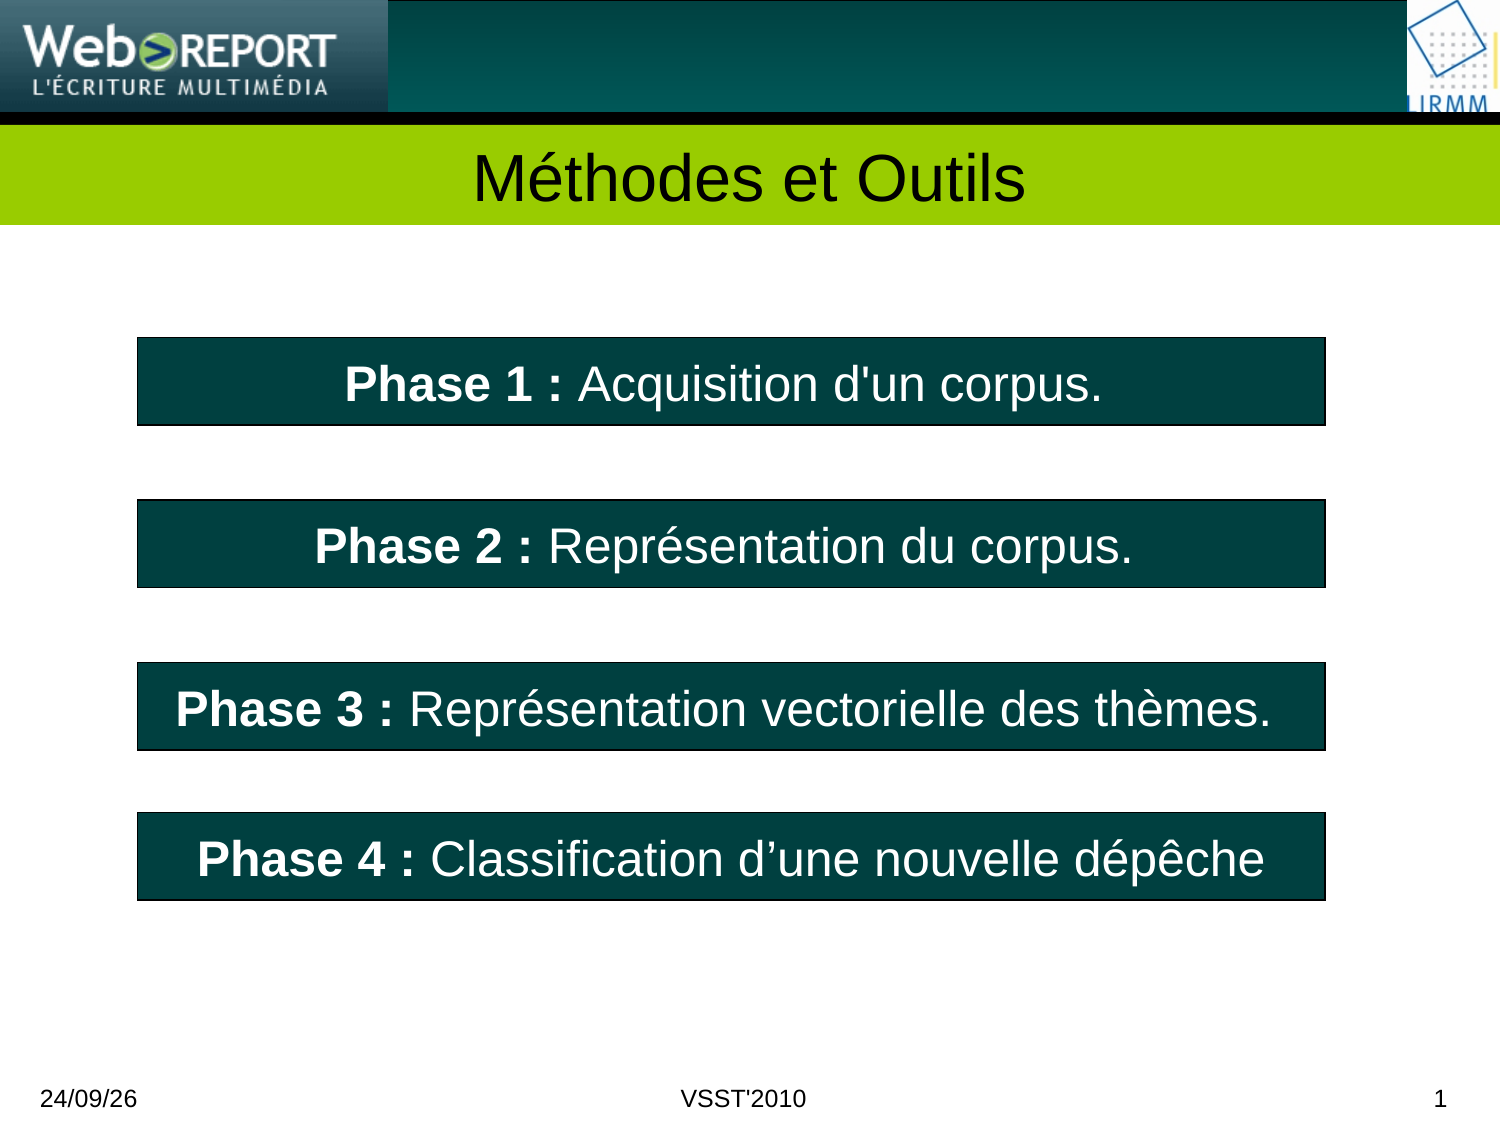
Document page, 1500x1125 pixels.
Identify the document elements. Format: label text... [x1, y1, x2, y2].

picture [1407, 0, 1500, 112]
text_box Phase 4 : Classification d’une nouvelle dépêche [137, 812, 1325, 901]
text_box Phase 2 : Représentation du corpus. [137, 499, 1325, 588]
text_box Phase 3 : Représentation vectorielle des thèmes. [137, 662, 1325, 751]
title Méthodes et Outils [0, 124, 1500, 225]
picture [0, 0, 388, 112]
text_box <numéro> [1149, 1074, 1463, 1113]
text_box Phase 1 : Acquisition d'un corpus. [137, 337, 1325, 426]
text_box VSST'2010 [362, 1074, 1126, 1113]
text_box 09/01/12 [24, 1074, 338, 1113]
